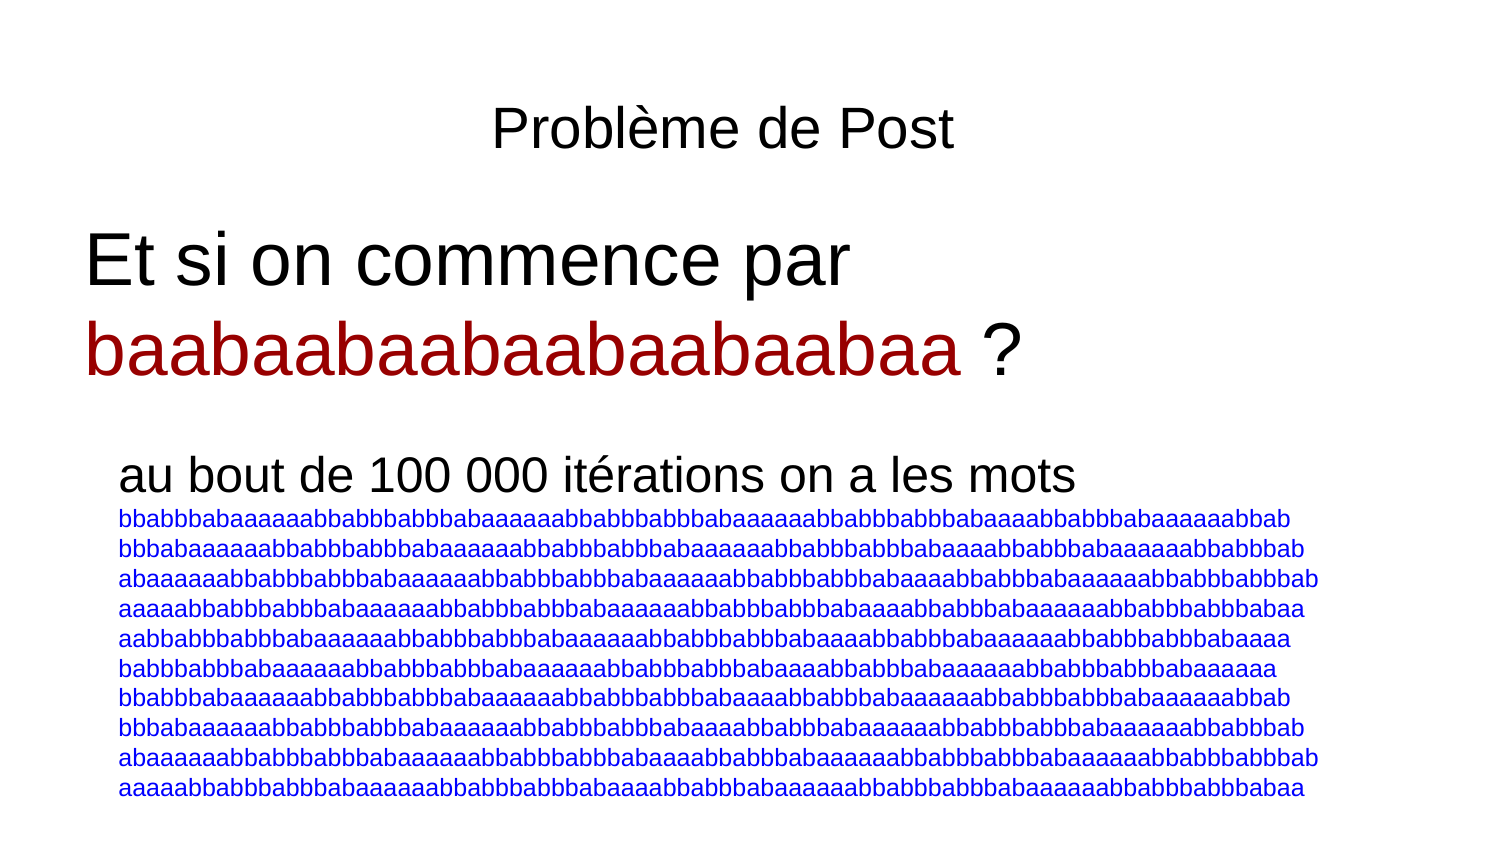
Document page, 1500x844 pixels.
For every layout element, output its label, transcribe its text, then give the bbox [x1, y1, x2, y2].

title Problème de Post [476, 75, 1024, 170]
text_box Et si on commence par baabaabaabaabaabaabaa ? [69, 195, 1431, 373]
text_box au bout de 100 000 itérations on a les mots bbabbbabaaaaaabbabbbabbbabaaaaaabbabbbabbbabaaaaaabbabbbabbbabaaaabbabbbabaaaaaabbab bbbabaaaaaabbabbbabbbabaaaaaabbabbbabbbabaaaaaabbabbbabbbabaaaabbabbbabaaaaaabbabbbab abaaaaaabbabbbabbbabaaaaaabbabbbabbbabaaaaaabbabbbabbbabaaaabbabbbabaaaaaabbabbbabbbab aaaaabbabbbabbbabaaaaaabbabbbabbbabaaaaaabbabbbabbbabaaaabbabbbabaaaaaabbabbbabbbabaa aabbabbbabbbabaaaaaabbabbbabbbabaaaaaabbabbbabbbabaaaabbabbbabaaaaaabbabbbabbbabaaaa babbbabbbabaaaaaabbabbbabbbabaaaaaabbabbbabbbabaaaabbabbbabaaaaaabbabbbabbbabaaaaaa bbabbbabaaaaaabbabbbabbbabaaaaaabbabbbabbbabaaaabbabbbabaaaaaabbabbbabbbabaaaaaabbab bbbabaaaaaabbabbbabbbabaaaaaabbabbbabbbabaaaabbabbbabaaaaaabbabbbabbbabaaaaaabbabbbab abaaaaaabbabbbabbbabaaaaaabbabbbabbbabaaaabbabbbabaaaaaabbabbbabbbabaaaaaabbabbbabbbab aaaaabbabbbabbbabaaaaaabbabbbabbbabaaaabbabbbabaaaaaabbabbbabbbabaaaaaabbabbbabbbabaa [103, 427, 1484, 809]
